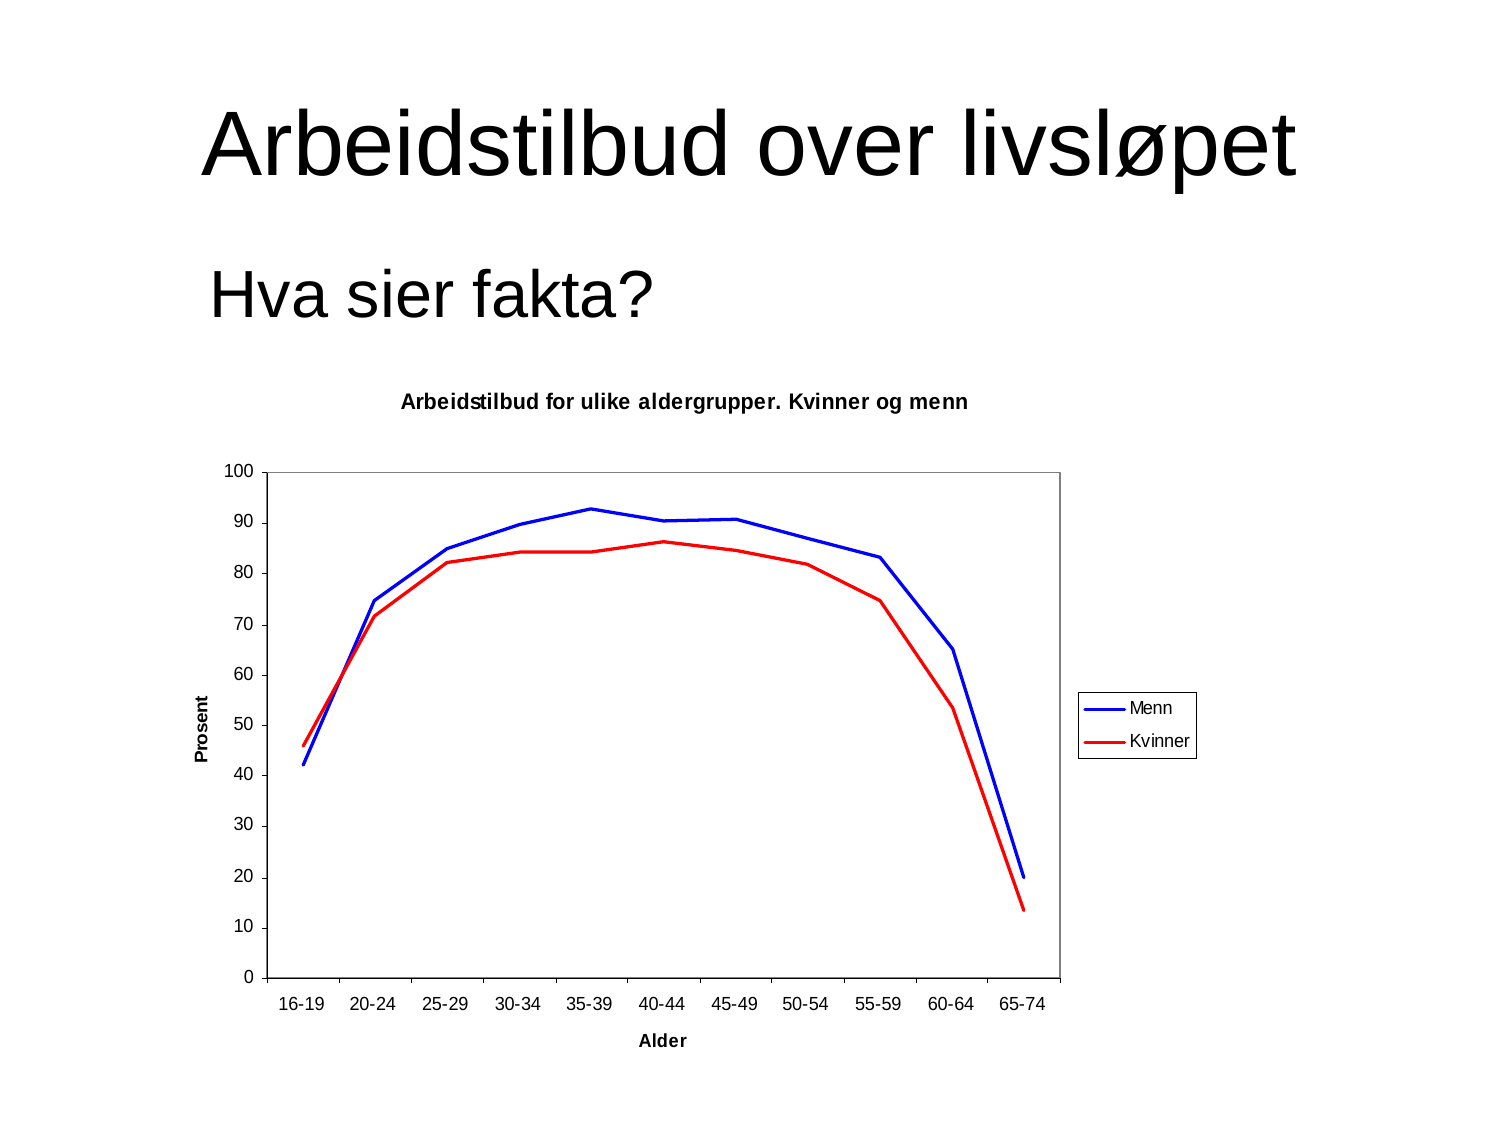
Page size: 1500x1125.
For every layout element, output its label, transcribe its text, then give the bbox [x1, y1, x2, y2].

title Arbeidstilbud over livsløpet [75, 45, 1426, 233]
chart [159, 361, 1213, 1089]
text_box Hva sier fakta? [194, 243, 1282, 339]
